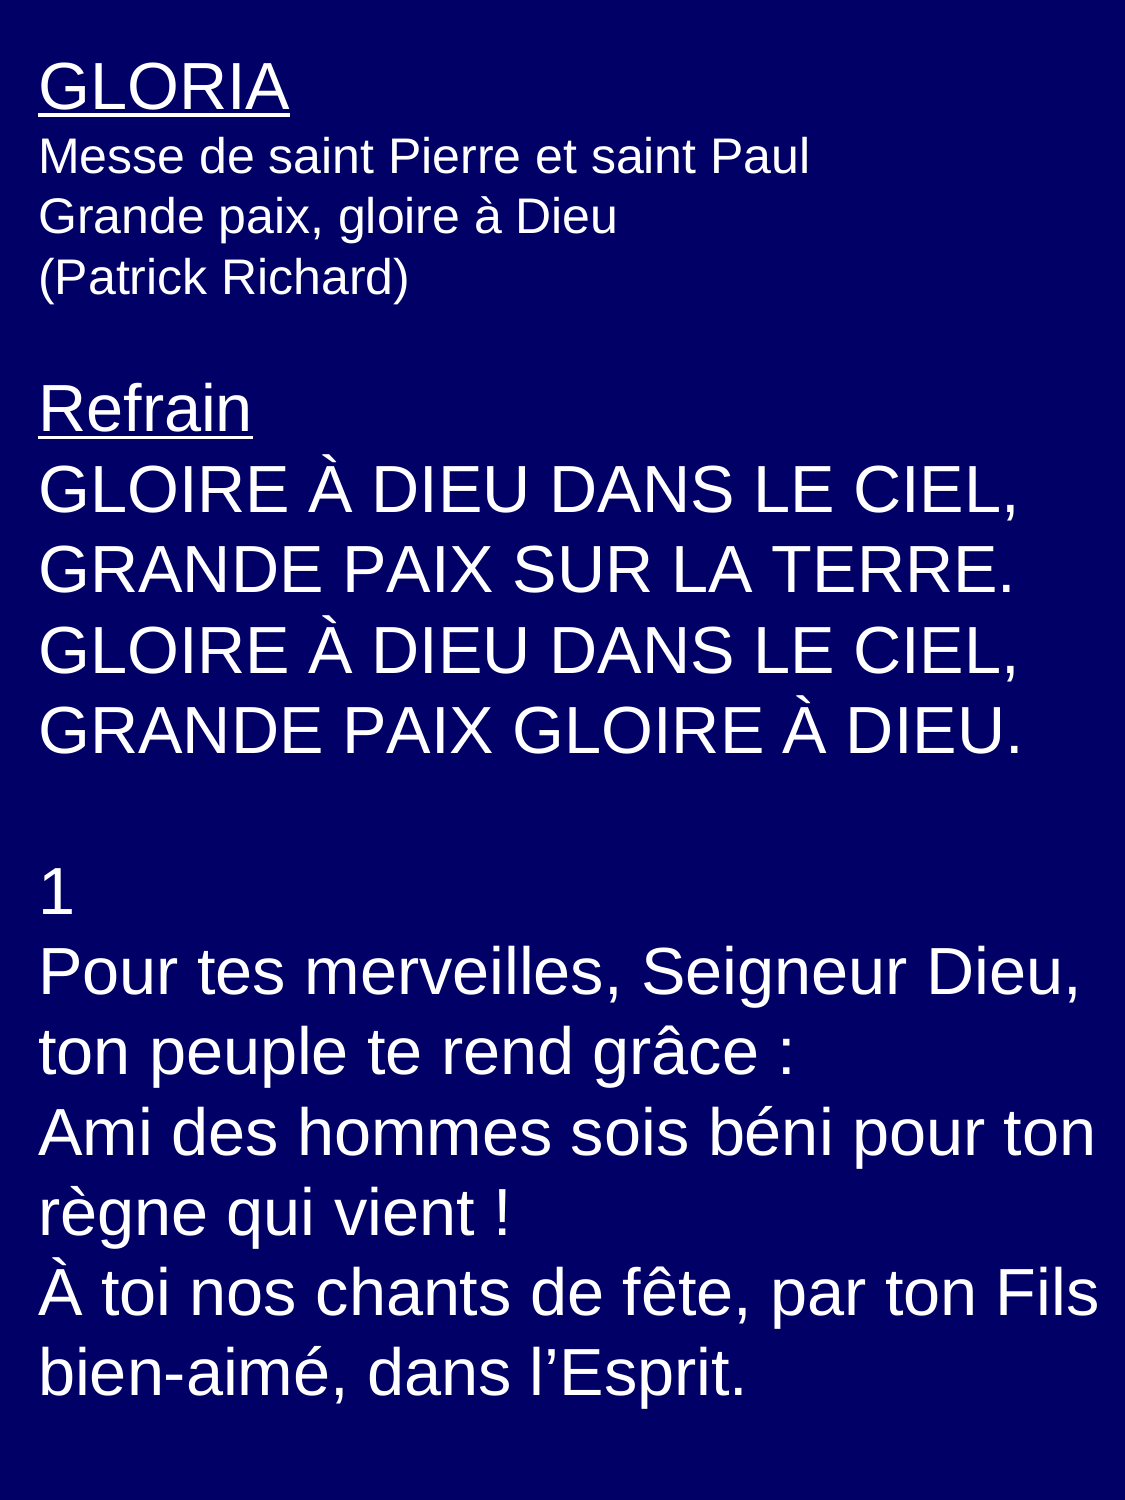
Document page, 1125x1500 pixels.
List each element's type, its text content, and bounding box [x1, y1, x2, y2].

text_box GLORIA Messe de saint Pierre et saint Paul Grande paix, gloire à Dieu (Patrick Richard) Refrain GLOIRE À DIEU DANS LE CIEL, GRANDE PAIX SUR LA TERRE. GLOIRE À DIEU DANS LE CIEL, GRANDE PAIX GLOIRE À DIEU. 1 Pour tes merveilles, Seigneur Dieu, ton peuple te rend grâce : Ami des hommes sois béni pour ton règne qui vient ! À toi nos chants de fête, par ton Fils bien-aimé, dans l’Esprit. [23, 35, 1125, 1477]
